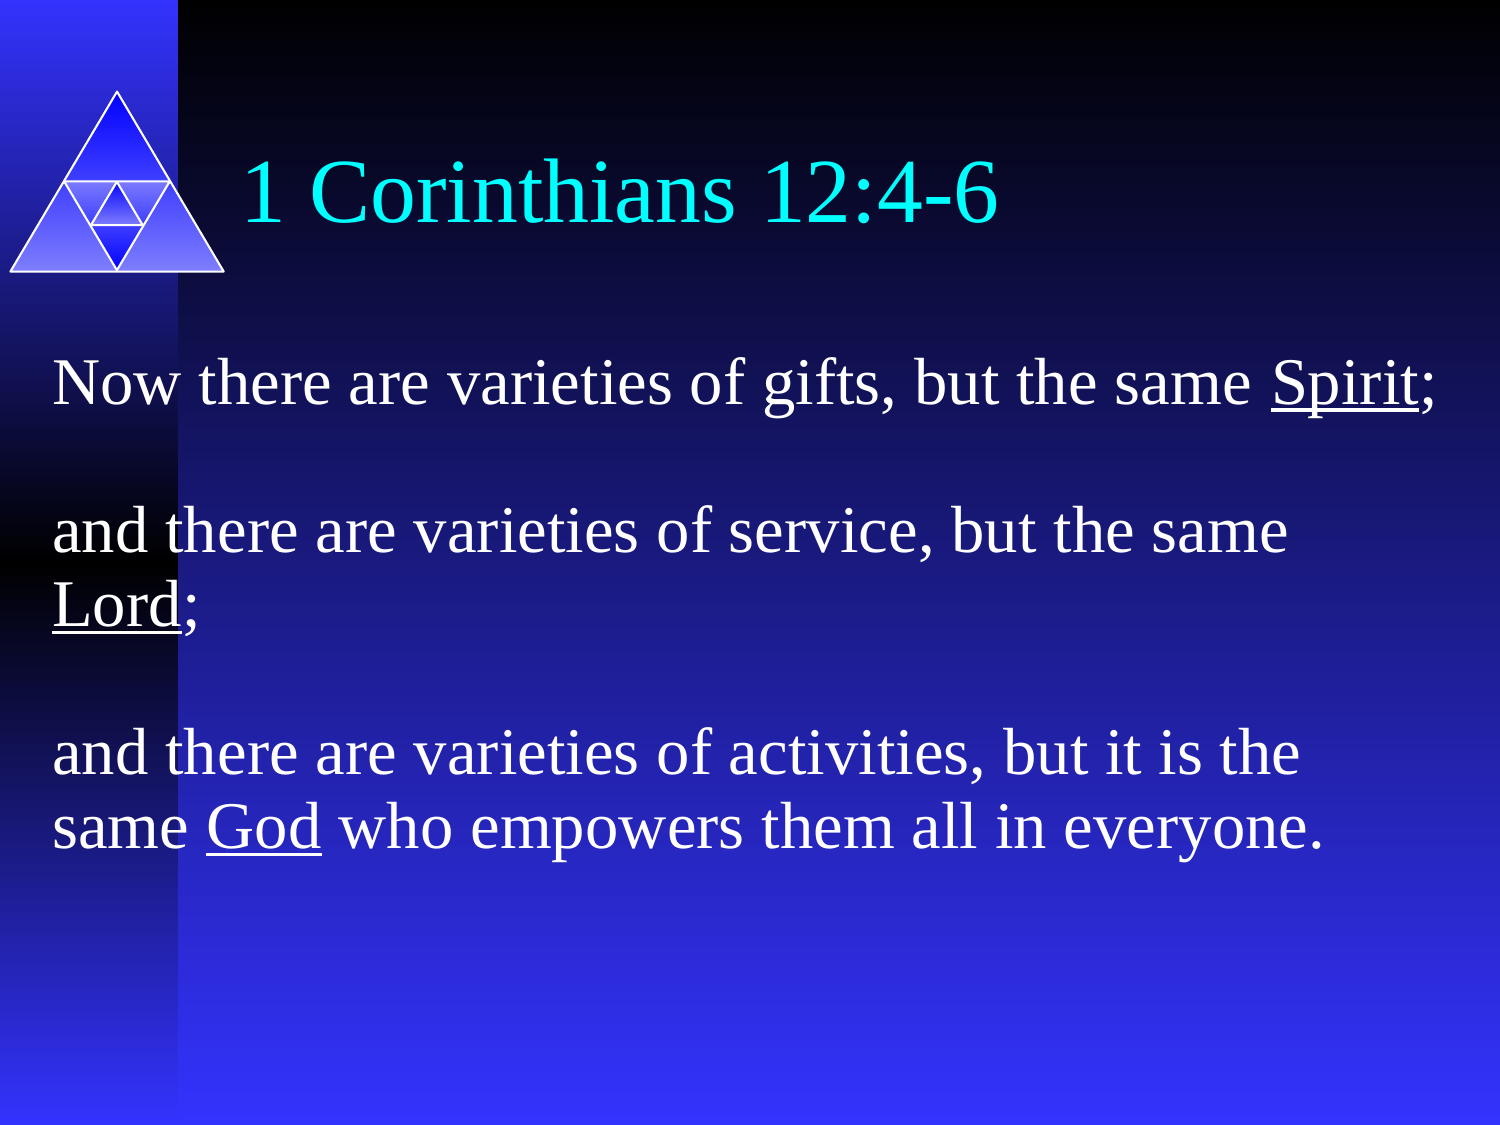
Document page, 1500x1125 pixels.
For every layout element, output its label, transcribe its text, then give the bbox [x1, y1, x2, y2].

title 1 Corinthians 12:4-6 [225, 99, 1463, 288]
text_box Now there are varieties of gifts, but the same Spirit; and there are varieties of service, but the same Lord; and there are varieties of activities, but it is the same God who empowers them all in everyone. [37, 337, 1463, 1125]
